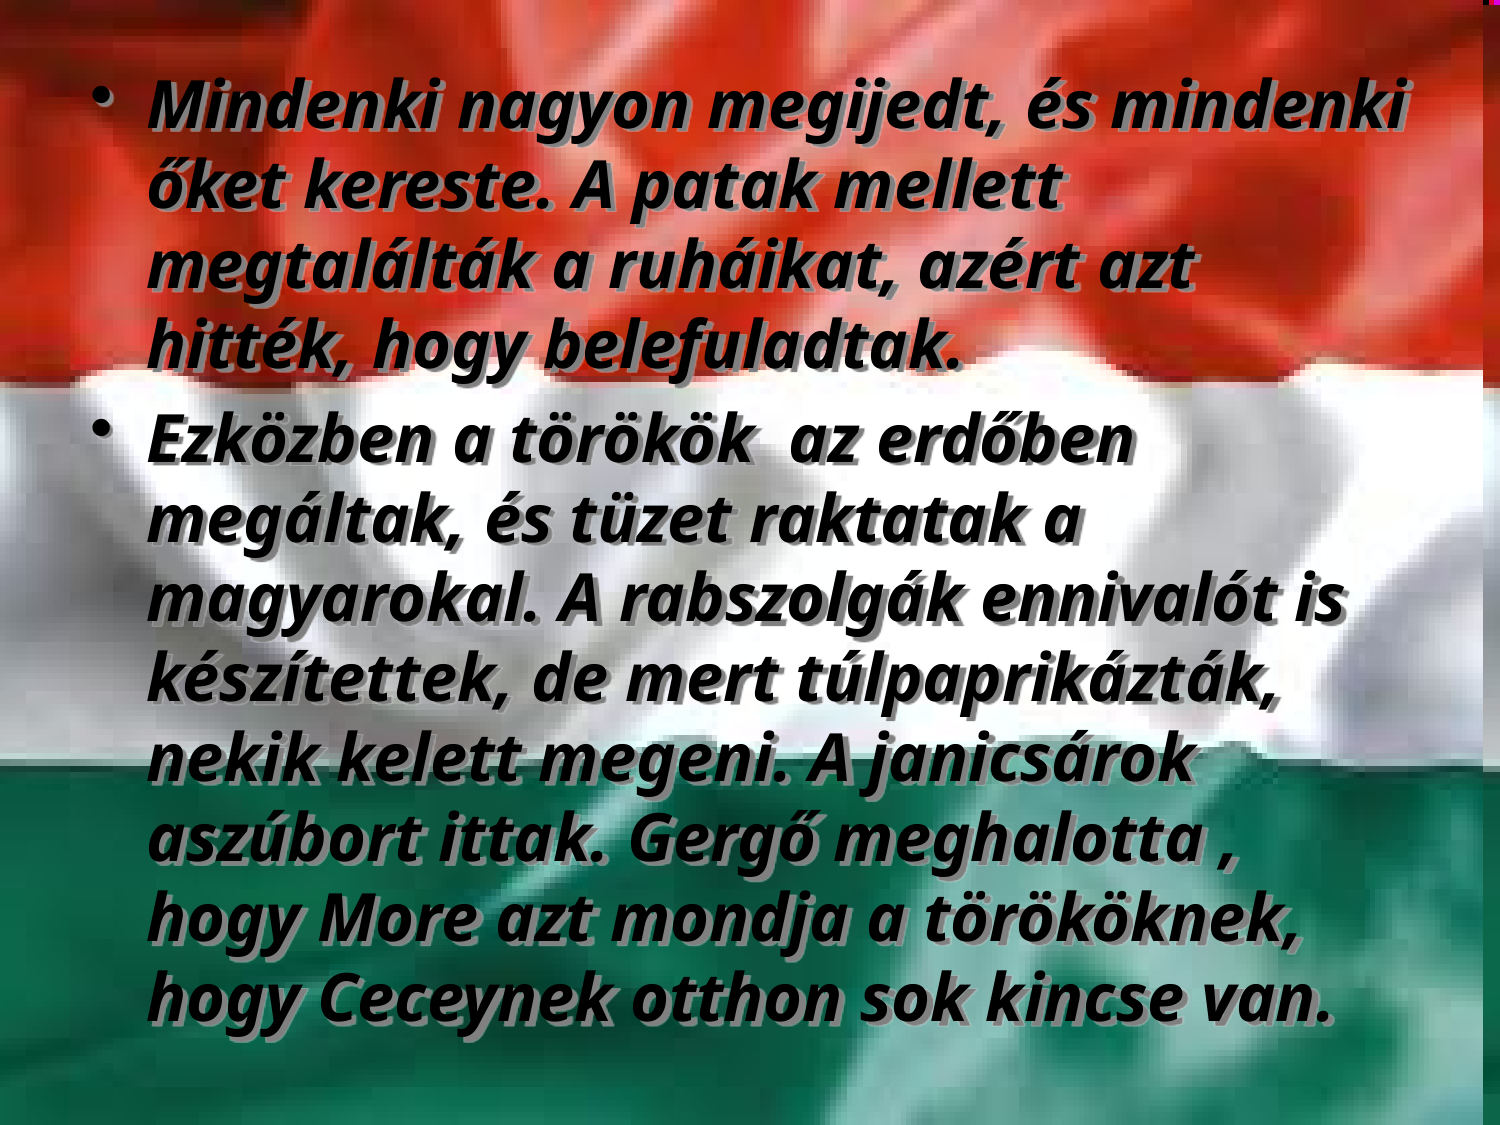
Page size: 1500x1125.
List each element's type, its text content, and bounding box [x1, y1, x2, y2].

picture [0, 0, 1500, 1125]
list Mindenki nagyon megijedt, és mindenki őket kereste. A patak mellett megtalálták a ruháikat, azért azt hitték, hogy belefuladtak. Ezközben a törökök az erdőben megáltak, és tüzet raktatak a magyarokal. A rabszolgák ennivalót is készítettek, de mert túlpaprikázták, nekik kelett megeni. A janicsárok aszúbort ittak. Gergő meghalotta , hogy More azt mondja a törököknek, hogy Ceceynek otthon sok kincse van. [75, 54, 1425, 1047]
